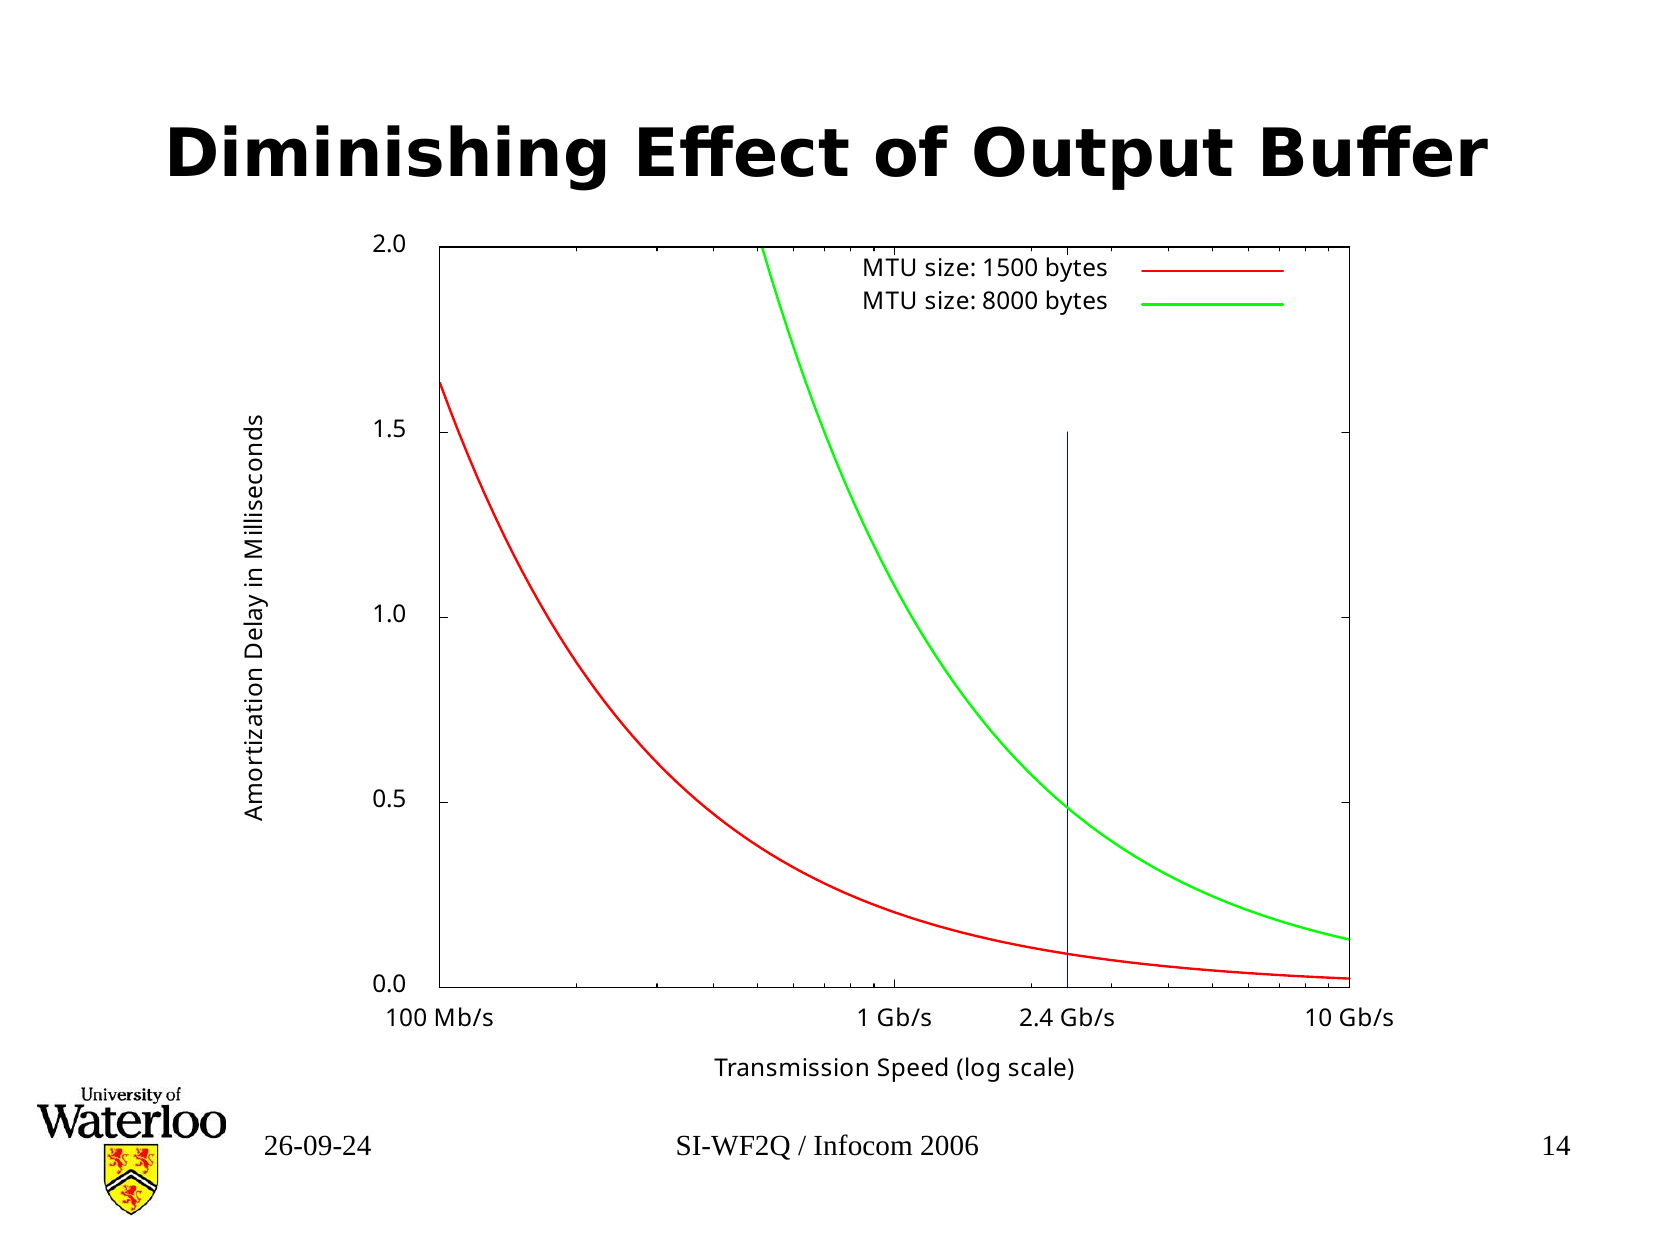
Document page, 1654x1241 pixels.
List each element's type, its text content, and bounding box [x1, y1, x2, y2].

picture [37, 180, 1433, 1216]
title Diminishing Effect of Output Buffer [82, 49, 1571, 257]
